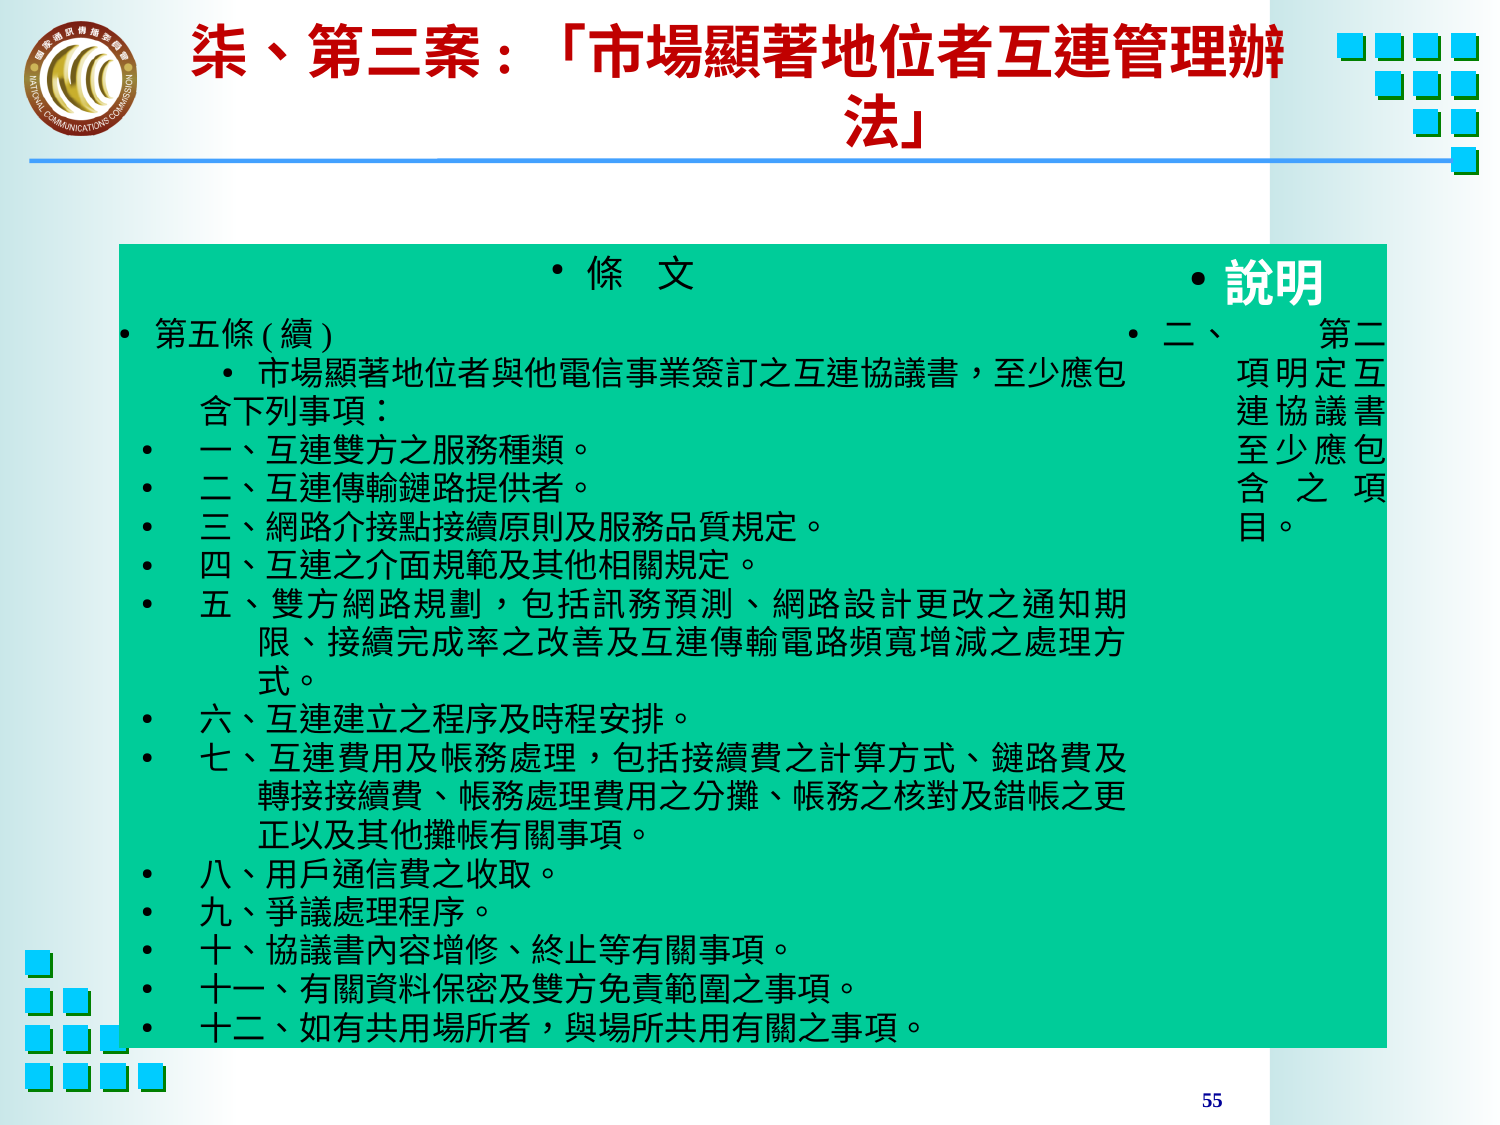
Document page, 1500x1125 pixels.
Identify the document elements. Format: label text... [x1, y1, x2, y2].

table_header 條 文 [119, 244, 1127, 316]
table_header 說明 [1127, 244, 1387, 316]
table_cell 第五條(續) 市場顯著地位者與他電信事業簽訂之互連協議書，至少應包含下列事項： 一、互連雙方之服務種類。 二、互連傳輸鏈路提供者。 三、網路介接點接續原則及服務品質規定。 四、互連之介面規範及其他相關規定。 五、雙方網路規劃，包括訊務預測、網路設計更改之通知期限、接續完成率之改善及互連傳輸電路頻寬增減之處理方式。 六、互連建立之程序及時程安排。 七、互連費用及帳務處理，包括接續費之計算方式、鏈路費及轉接接續費、帳務處理費用之分攤、帳務之核對及錯帳之更正以及其他攤帳有關事項。 八、用戶通信費之收取。 九、爭議處理程序。 十、協議書內容增修、終止等有關事項。 十一、有關資料保密及雙方免責範圍之事項。 十二、如有共用場所者，與場所共用有關之事項。 [119, 316, 1127, 1048]
title 柒、第三案:「市場顯著地位者互連管理辦法」 [123, 7, 1353, 161]
table_cell 二、 第二項明定互連協議書至少應包含之項目。 [1127, 316, 1387, 1048]
